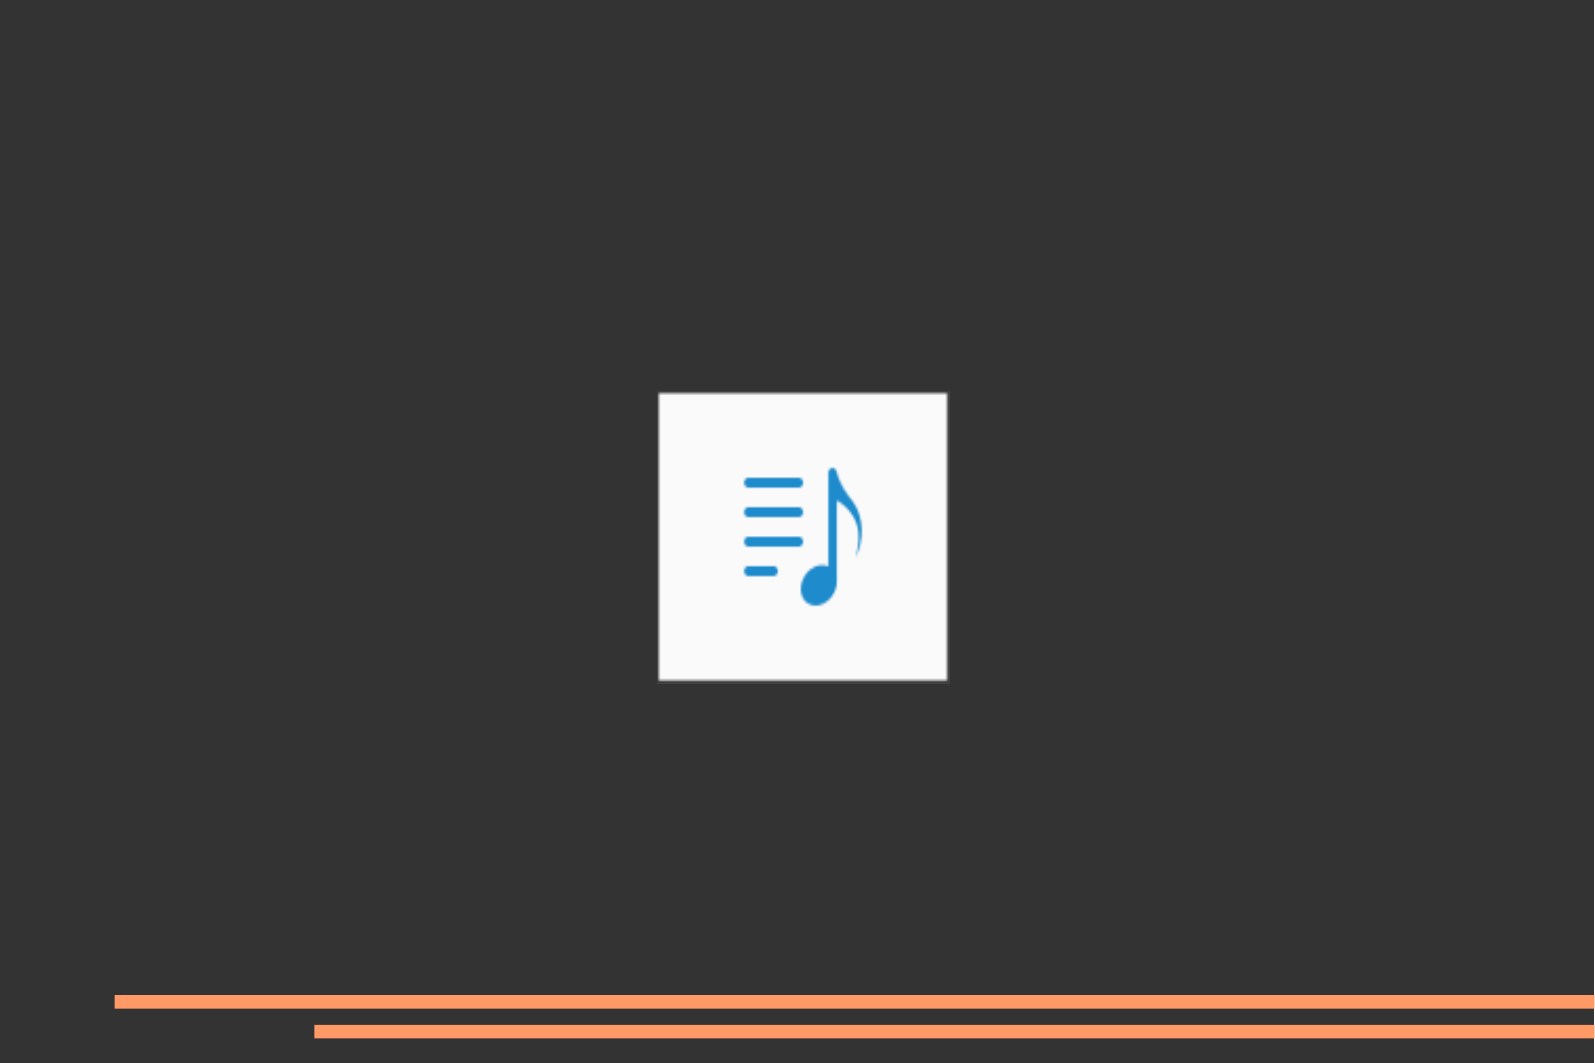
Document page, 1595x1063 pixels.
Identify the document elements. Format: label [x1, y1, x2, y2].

text_box [655, 389, 952, 685]
